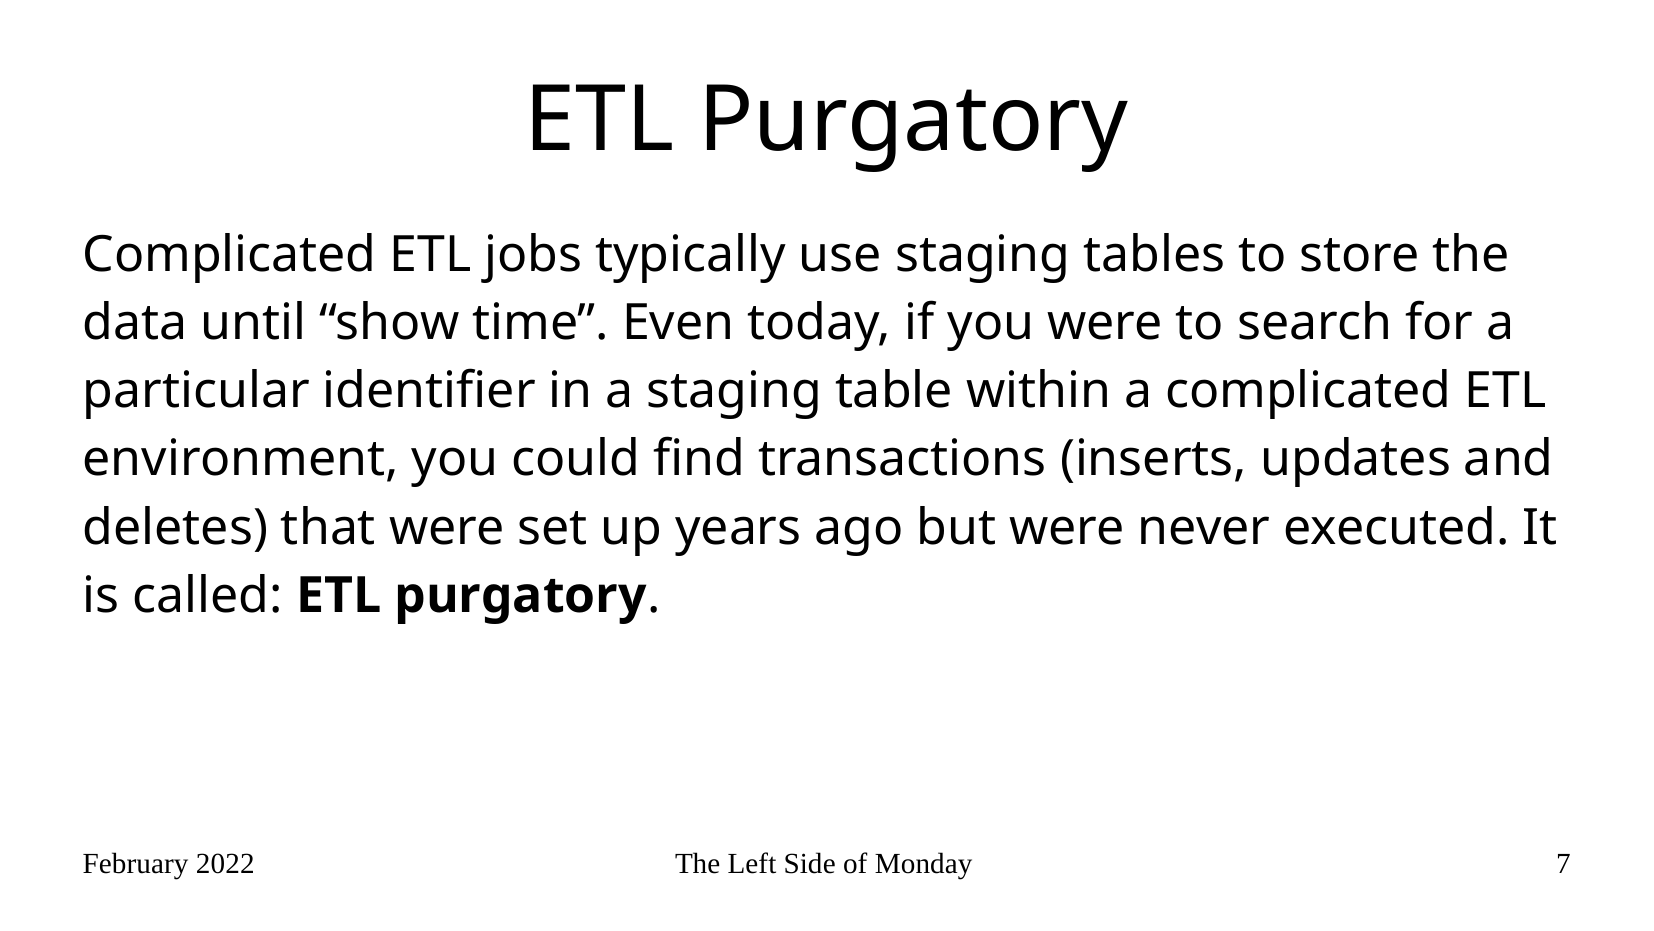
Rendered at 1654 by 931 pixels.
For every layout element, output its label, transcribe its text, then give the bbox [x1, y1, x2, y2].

list Complicated ETL jobs typically use staging tables to store the data until “show time”. Even today, if you were to search for a particular identifier in a staging table within a complicated ETL environment, you could find transactions (inserts, updates and deletes) that were set up years ago but were never executed. It is called: ETL purgatory. [82, 217, 1571, 758]
title ETL Purgatory [82, 37, 1571, 193]
